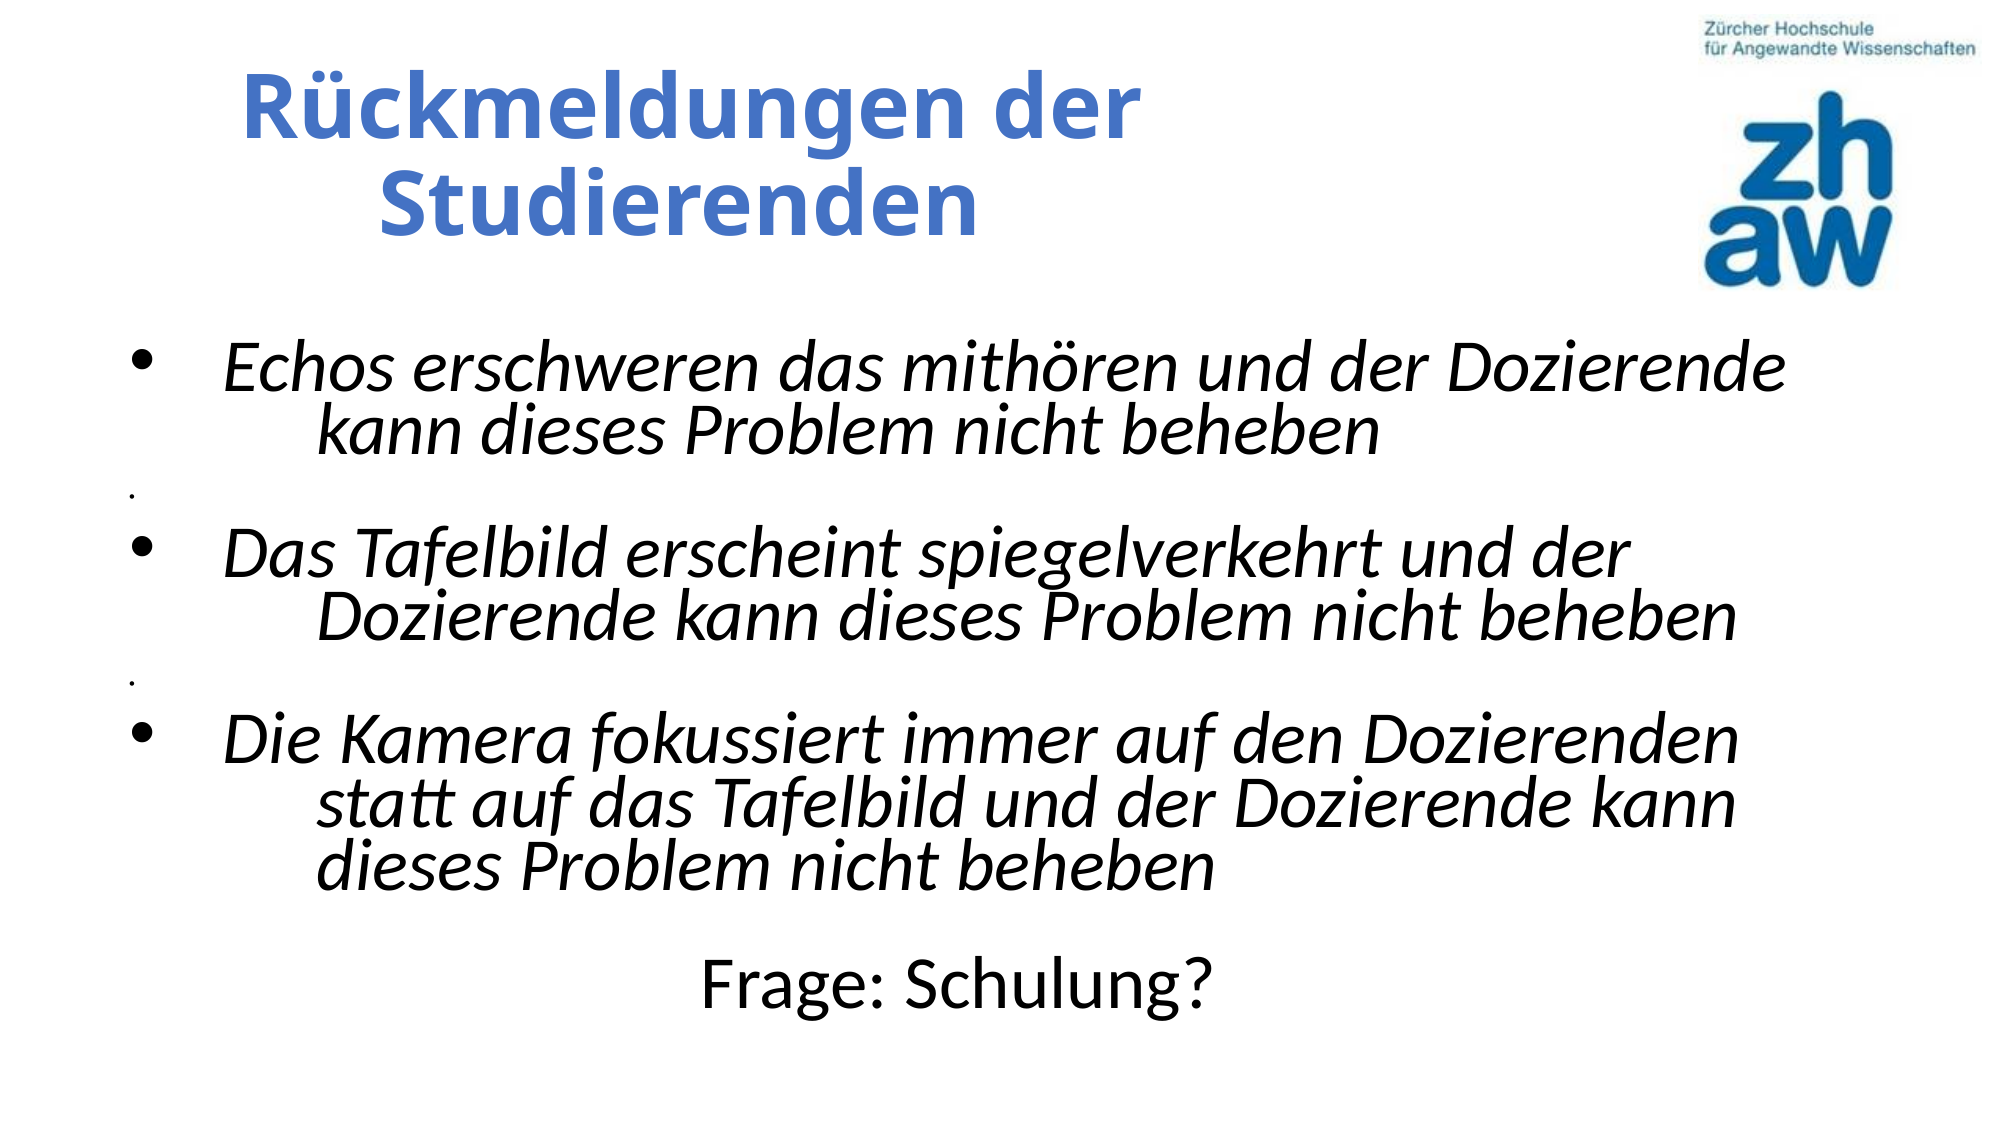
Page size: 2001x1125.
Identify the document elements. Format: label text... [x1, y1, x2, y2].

picture [1698, 14, 1982, 295]
title Rückmeldungen der Studierenden [56, 53, 1327, 165]
subtitle Echos erschweren das mithören und der Dozierende kann dieses Problem nicht beheben Das Tafelbild erscheint spiegelverkehrt und der Dozierende kann dieses Problem nicht beheben Die Kamera fokussiert immer auf den Dozierenden statt auf das Tafelbild und der Dozierende kann dieses Problem nicht beheben Frage: Schulung? [114, 333, 1804, 1033]
